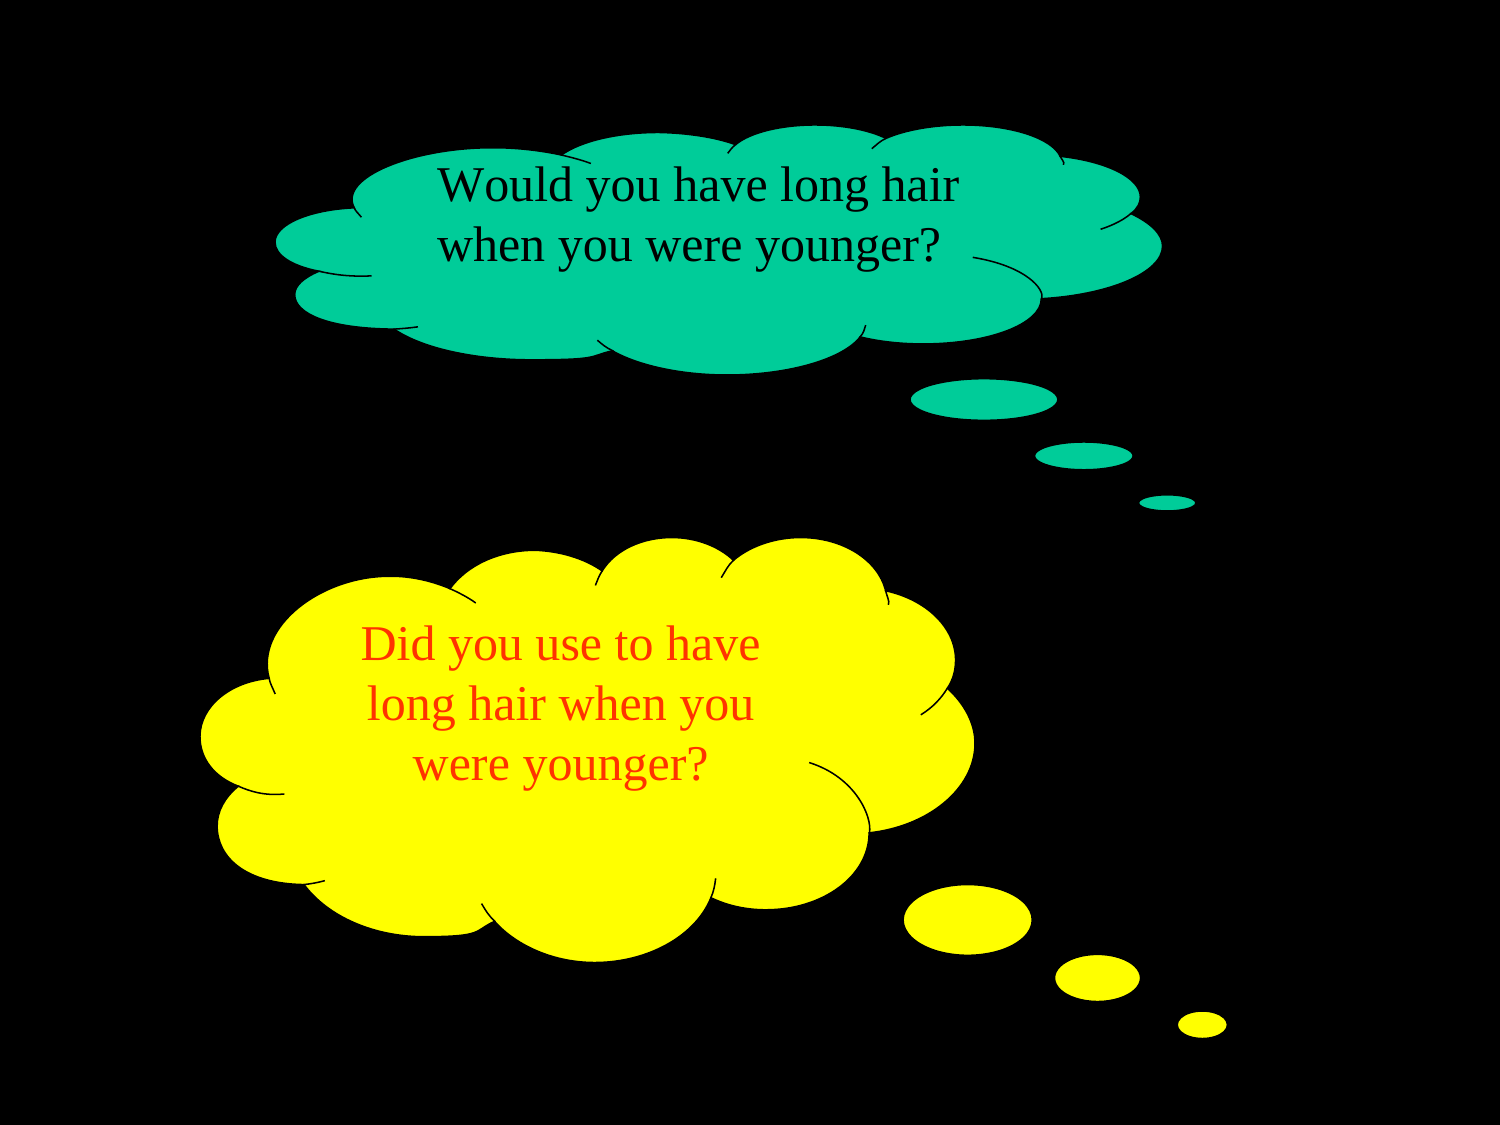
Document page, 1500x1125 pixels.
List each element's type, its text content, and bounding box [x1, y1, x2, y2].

text_box Would you have long hair when you were younger? [422, 144, 1088, 280]
text_box Did you use to have long hair when you were younger? [903, 884, 1033, 956]
text_box Did you use to have long hair when you were younger? [1054, 954, 1141, 1002]
text_box Did you use to have long hair when you were younger? [1177, 1011, 1228, 1039]
text_box Did you use to have long hair when you were younger? [199, 537, 976, 963]
